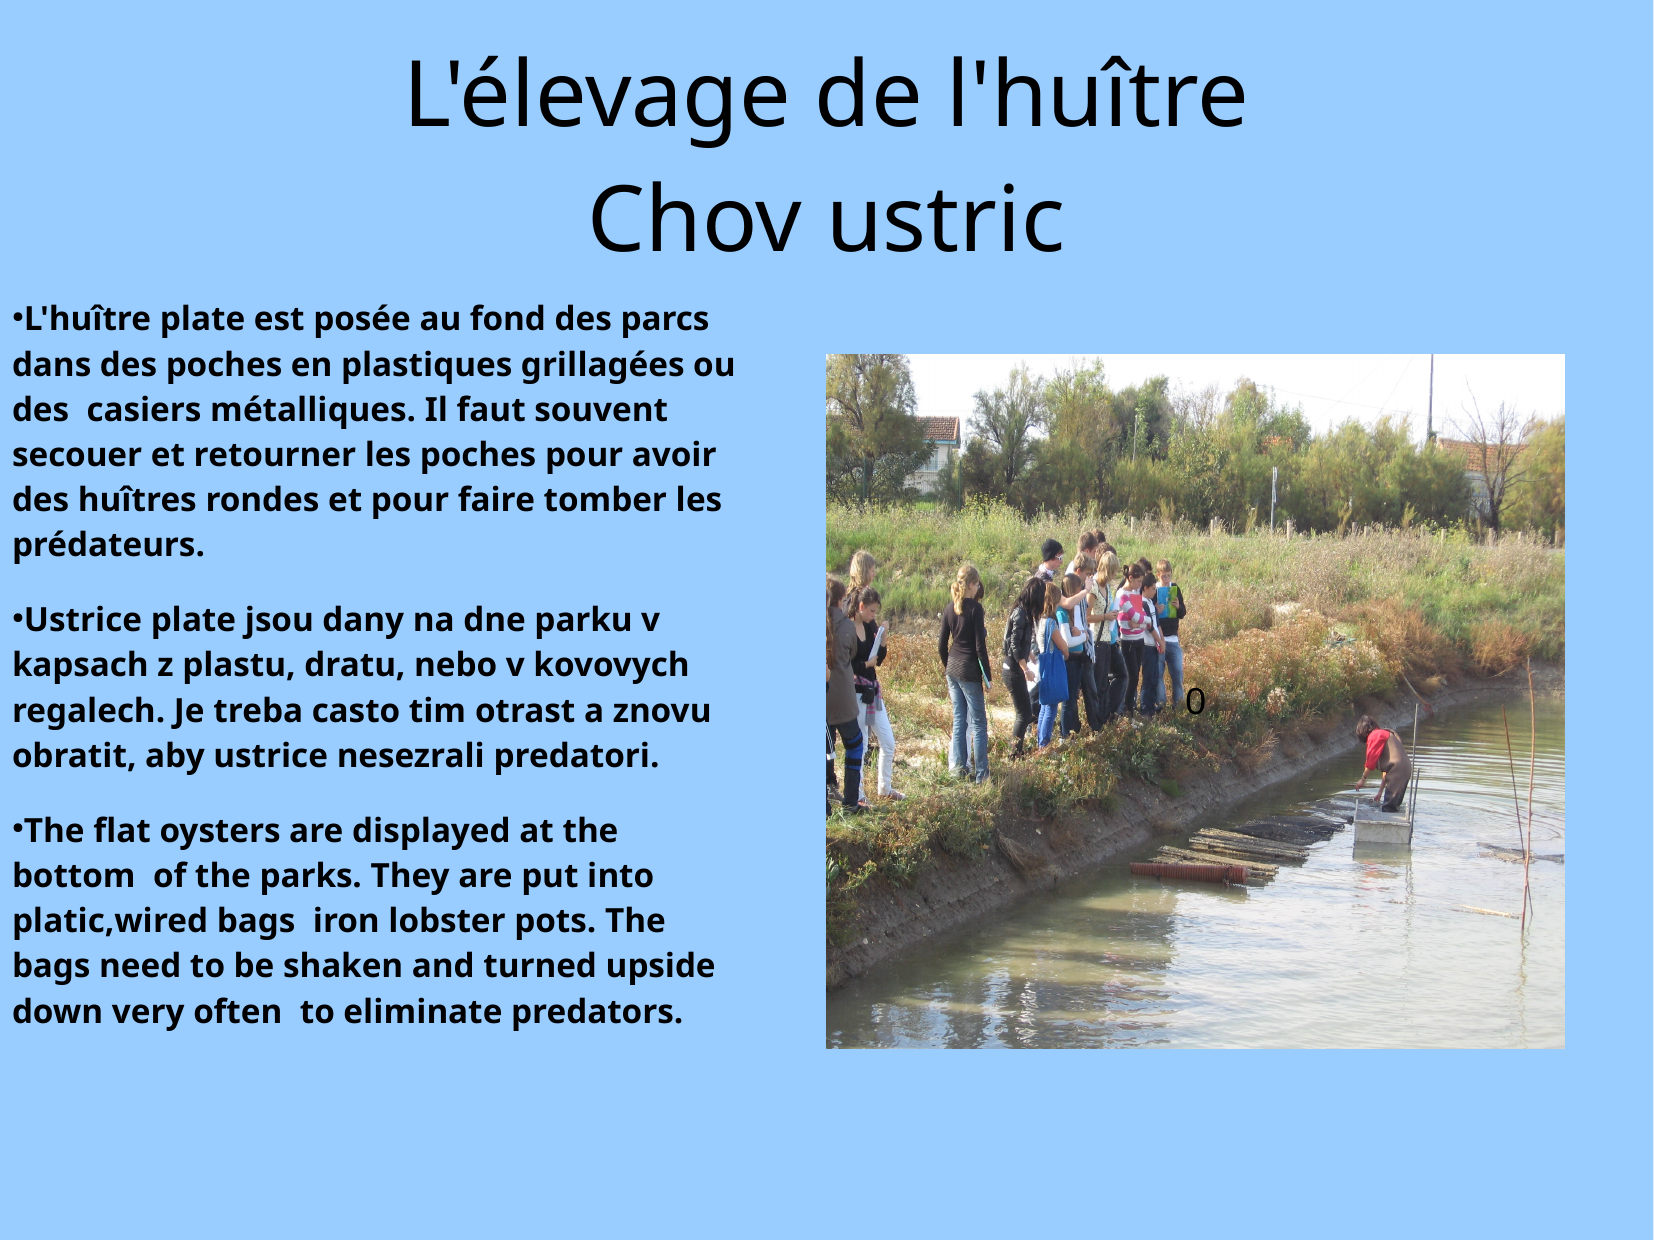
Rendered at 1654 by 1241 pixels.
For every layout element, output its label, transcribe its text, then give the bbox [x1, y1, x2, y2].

list L'huître plate est posée au fond des parcs dans des poches en plastiques grillagées ou des casiers métalliques. Il faut souvent secouer et retourner les poches pour avoir des huîtres rondes et pour faire tomber les prédateurs. Ustrice plate jsou dany na dne parku v kapsach z plastu, dratu, nebo v kovovych regalech. Je treba casto tim otrast a znovu obratit, aby ustrice nesezrali predatori. The flat oysters are displayed at the bottom of the parks. They are put into platic,wired bags iron lobster pots. The bags need to be shaken and turned upside down very often to eliminate predators. [12, 295, 739, 1099]
title L'élevage de l'huître Chov ustric [82, 25, 1571, 281]
picture [826, 354, 1565, 1049]
